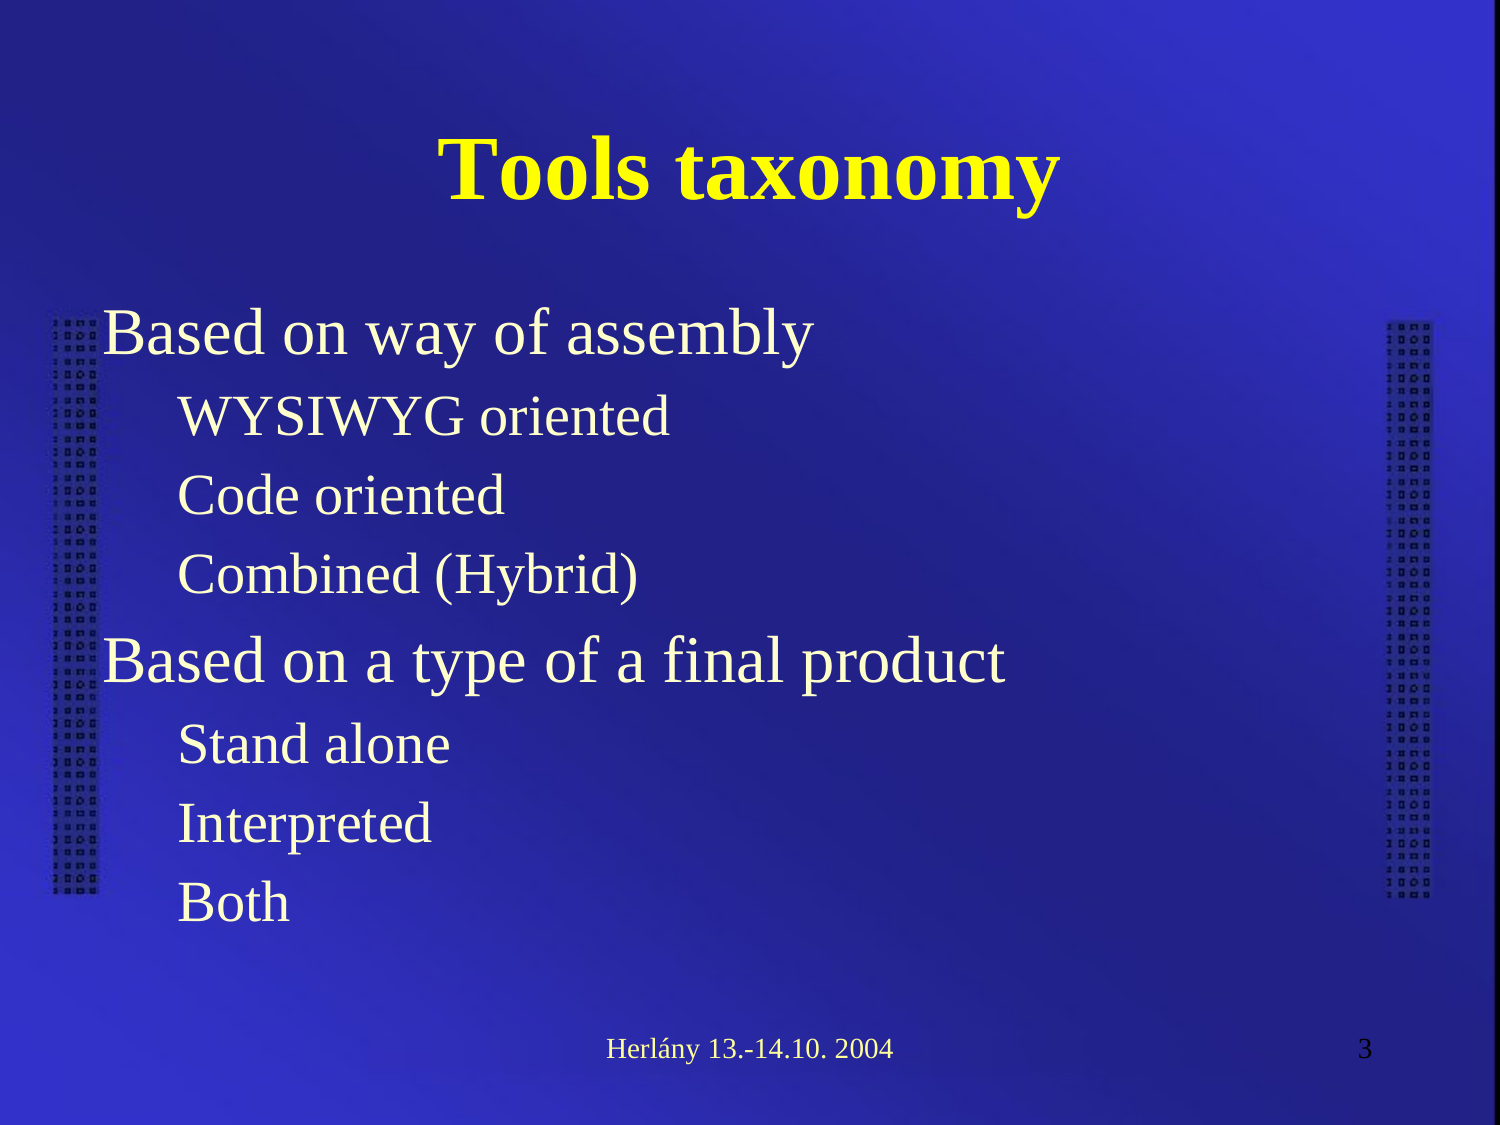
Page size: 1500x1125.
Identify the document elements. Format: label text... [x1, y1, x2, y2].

list Based on way of assembly WYSIWYG oriented Code oriented Combined (Hybrid) Based on a type of a final product Stand alone Interpreted Both [87, 287, 1438, 1125]
picture [0, 0, 1500, 1125]
title Tools taxonomy [112, 74, 1388, 263]
